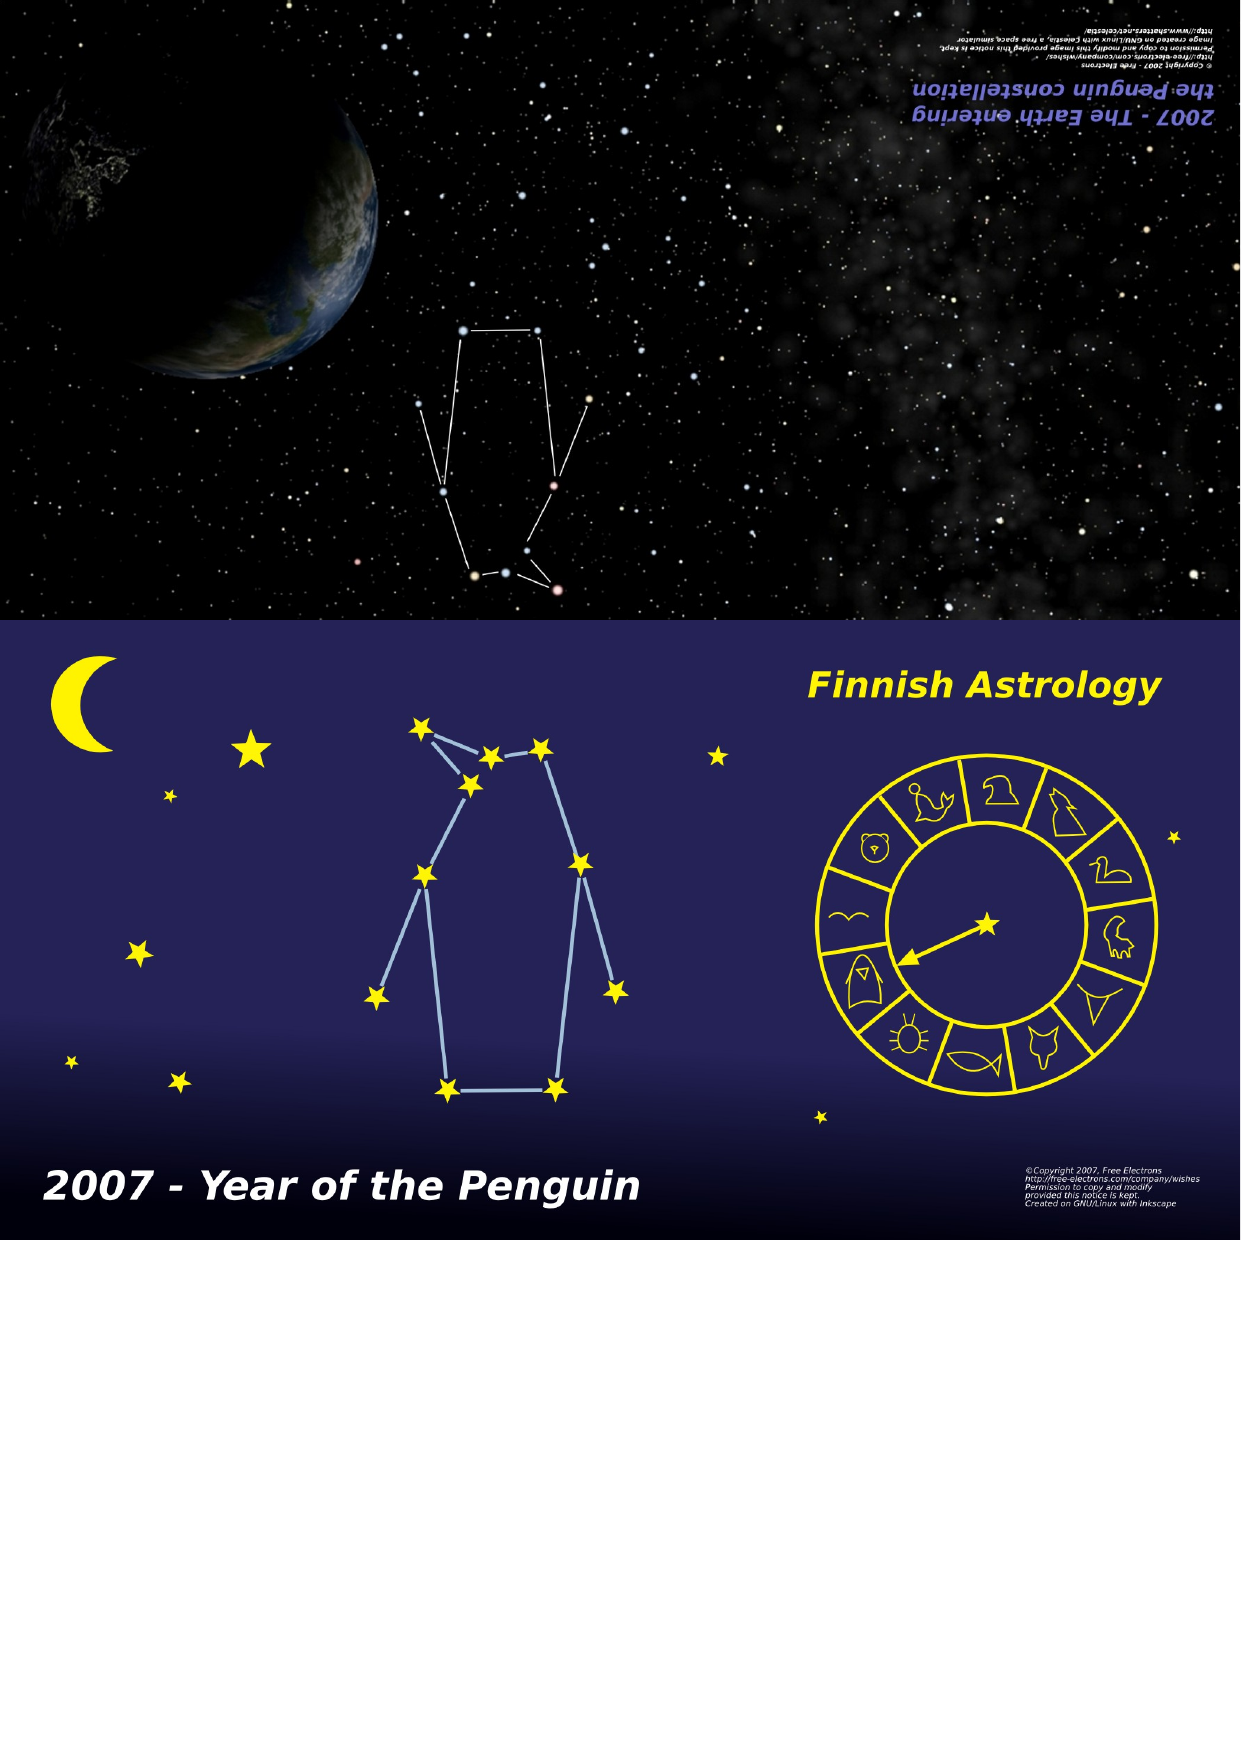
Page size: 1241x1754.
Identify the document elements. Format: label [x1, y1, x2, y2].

picture [0, 0, 1241, 1241]
